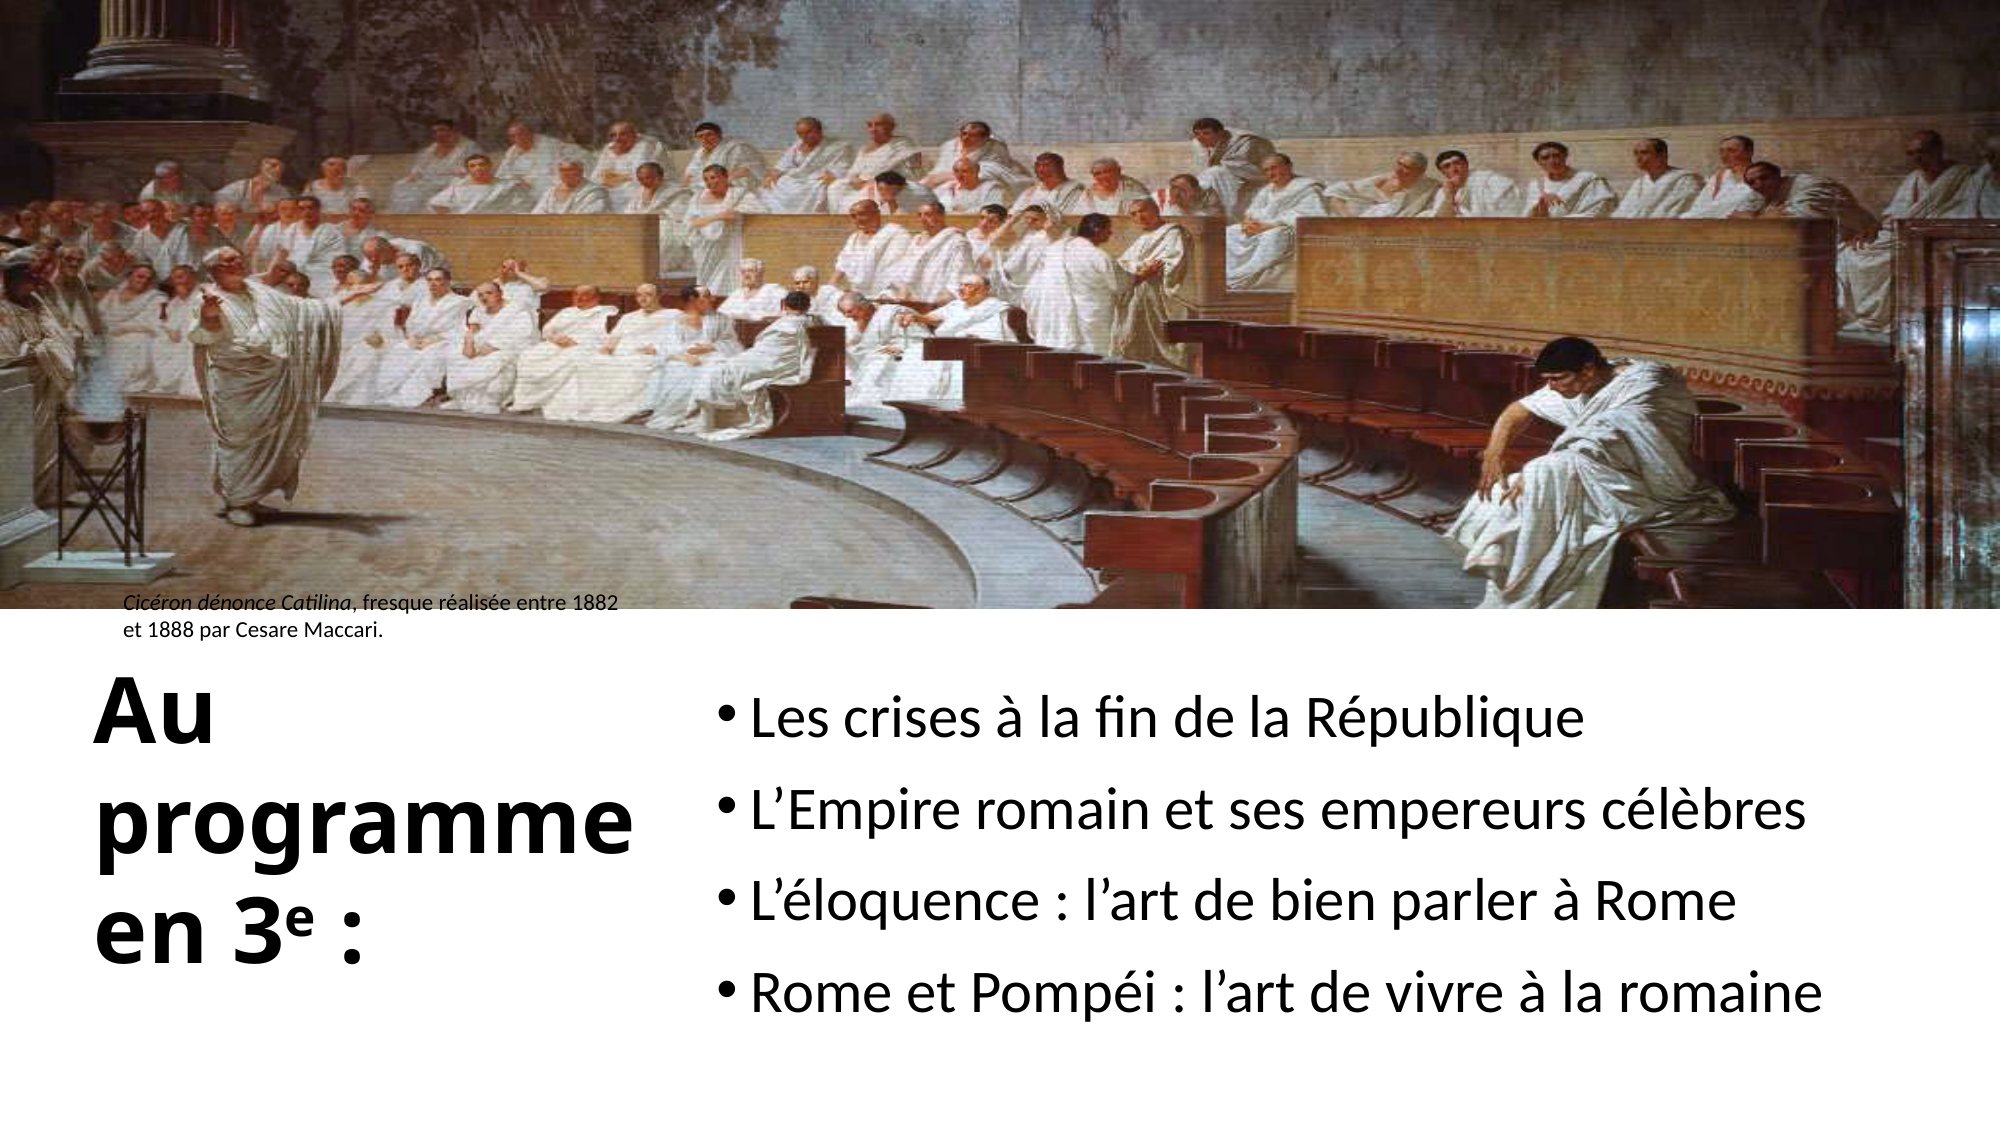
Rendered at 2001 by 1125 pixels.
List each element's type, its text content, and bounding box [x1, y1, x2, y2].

text_box Cicéron dénonce Catilina, fresque réalisée entre 1882 et 1888 par Cesare Maccari. [108, 580, 645, 650]
picture [0, 0, 2000, 609]
title Au programme en 3e : [78, 615, 692, 1018]
list Les crises à la fin de la République L’Empire romain et ses empereurs célèbres L’éloquence : l’art de bien parler à Rome Rome et Pompéi : l’art de vivre à la romaine [692, 615, 1921, 1086]
